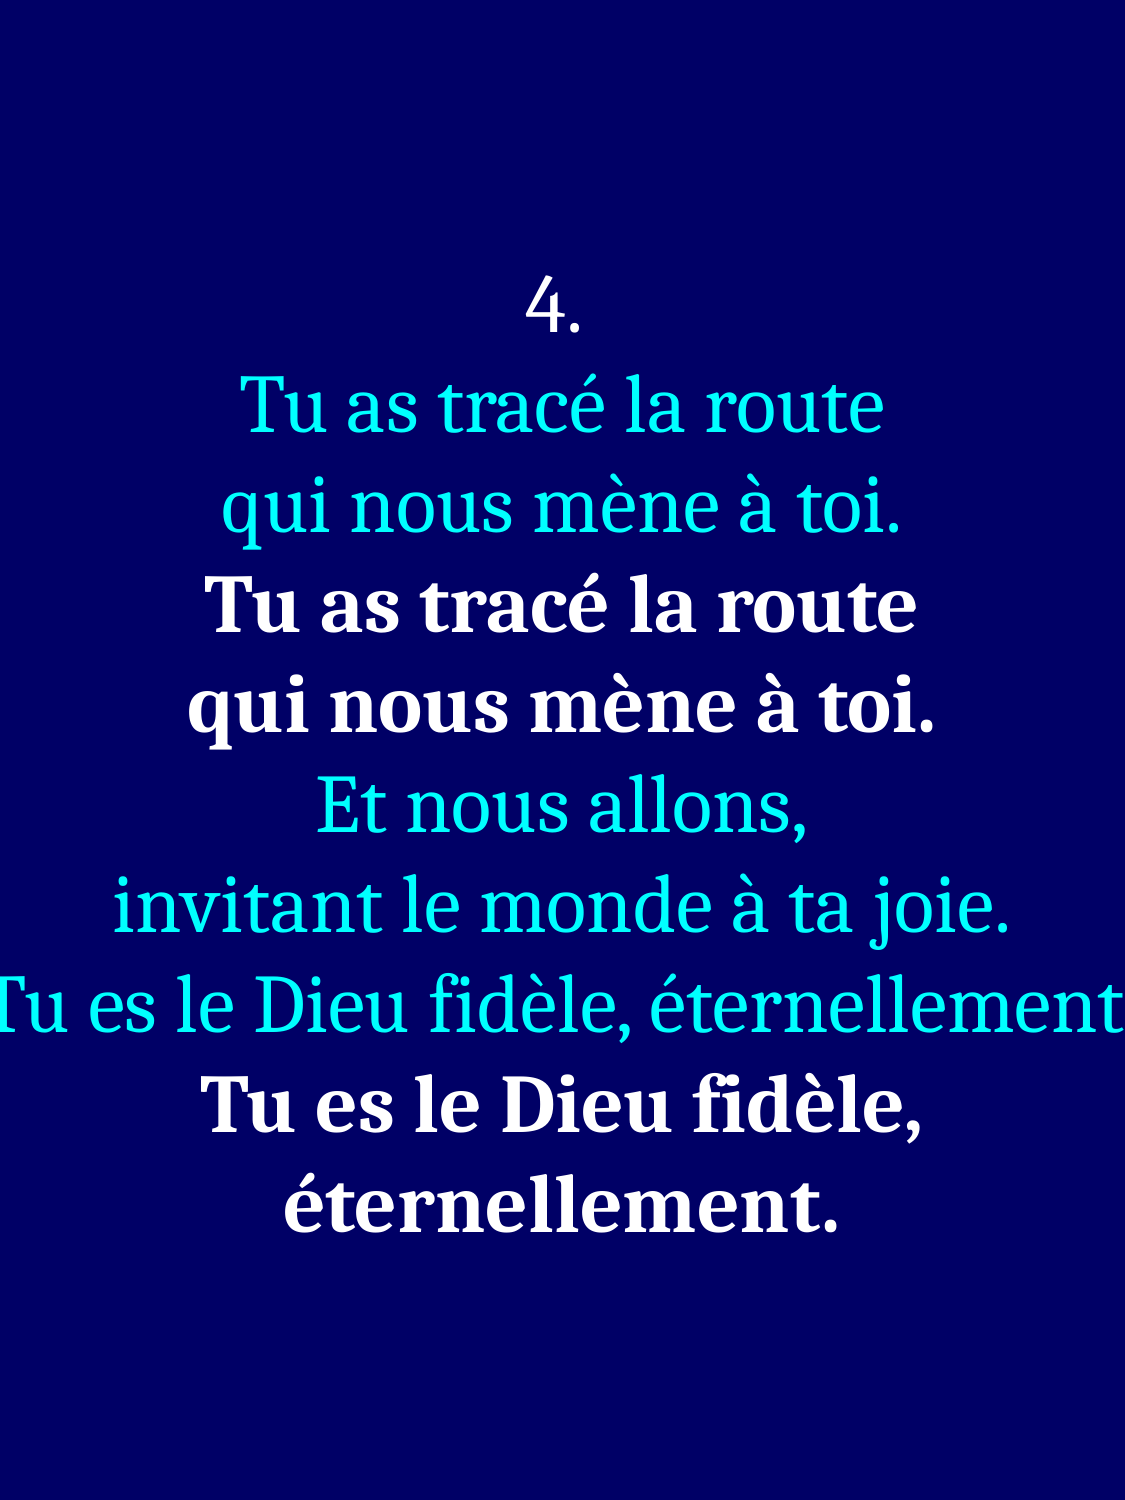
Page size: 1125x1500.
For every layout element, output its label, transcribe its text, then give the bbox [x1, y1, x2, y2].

text_box 4. Tu as tracé la route qui nous mène à toi. Tu as tracé la route qui nous mène à toi. Et nous allons, invitant le monde à ta joie. Tu es le Dieu fidèle, éternellement. Tu es le Dieu fidèle, éternellement. [0, 242, 1125, 1416]
